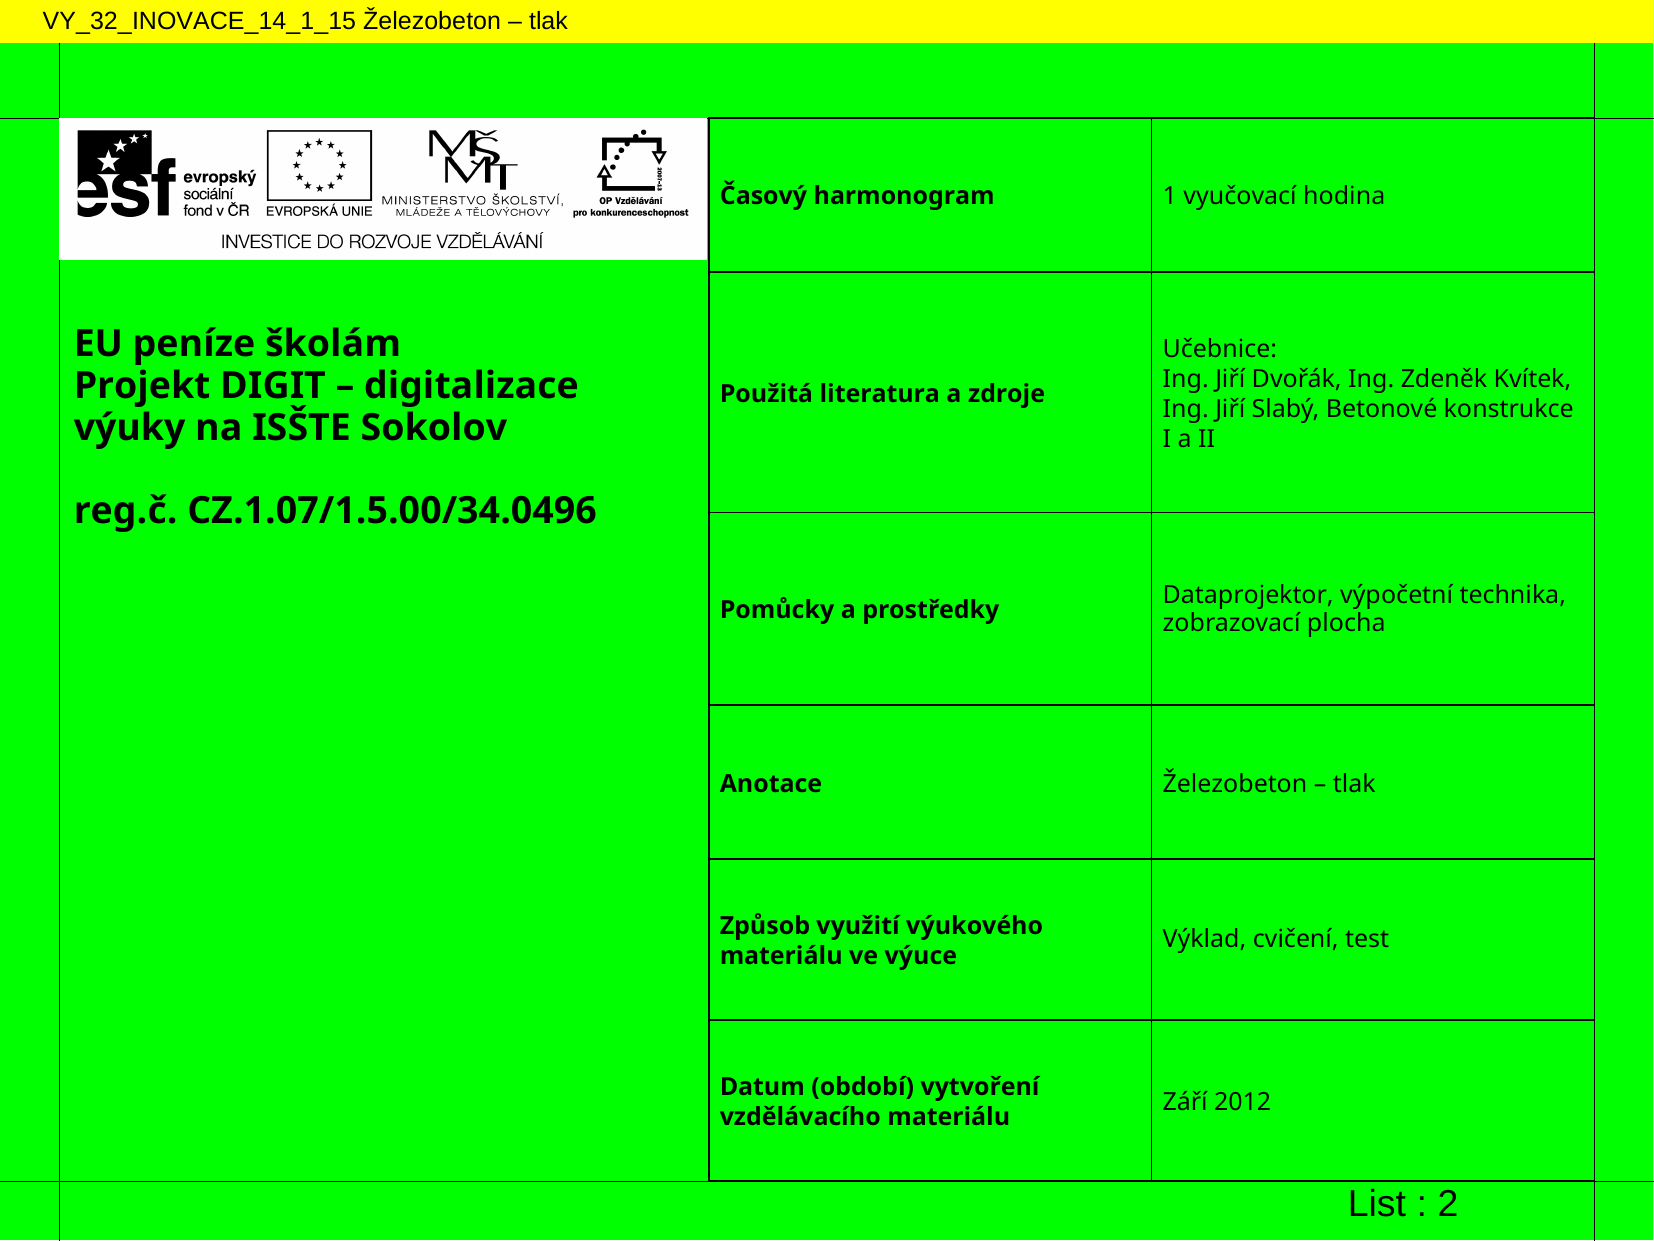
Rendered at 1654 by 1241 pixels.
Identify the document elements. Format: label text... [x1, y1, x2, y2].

picture [59, 118, 707, 260]
text_box VY_32_INOVACE_14_1_15 Železobeton – tlak [0, 0, 1654, 43]
table_cell Datum (období) vytvoření vzdělávacího materiálu [710, 1021, 1151, 1180]
table_cell Anotace [710, 706, 1151, 858]
table_cell Způsob využití výukového materiálu ve výuce [710, 860, 1151, 1019]
table_header 1 vyučovací hodina [1152, 119, 1594, 271]
table_cell Pomůcky a prostředky [710, 513, 1151, 704]
text_box List : <číslo> [1357, 1176, 1599, 1241]
text_box EU peníze školám Projekt DIGIT – digitalizace výuky na ISŠTE Sokolov reg.č. CZ.1.07/1.5.00/34.0496 [59, 315, 680, 540]
table_cell Září 2012 [1152, 1021, 1594, 1180]
table_cell Výklad, cvičení, test [1152, 860, 1594, 1019]
table_cell Dataprojektor, výpočetní technika, zobrazovací plocha [1152, 513, 1594, 704]
table_cell Učebnice: Ing. Jiří Dvořák, Ing. Zdeněk Kvítek, Ing. Jiří Slabý, Betonové konstrukce I a II [1152, 273, 1594, 512]
table_cell Železobeton – tlak [1152, 706, 1594, 858]
table_header Časový harmonogram [710, 119, 1151, 271]
table_cell Použitá literatura a zdroje [710, 273, 1151, 512]
